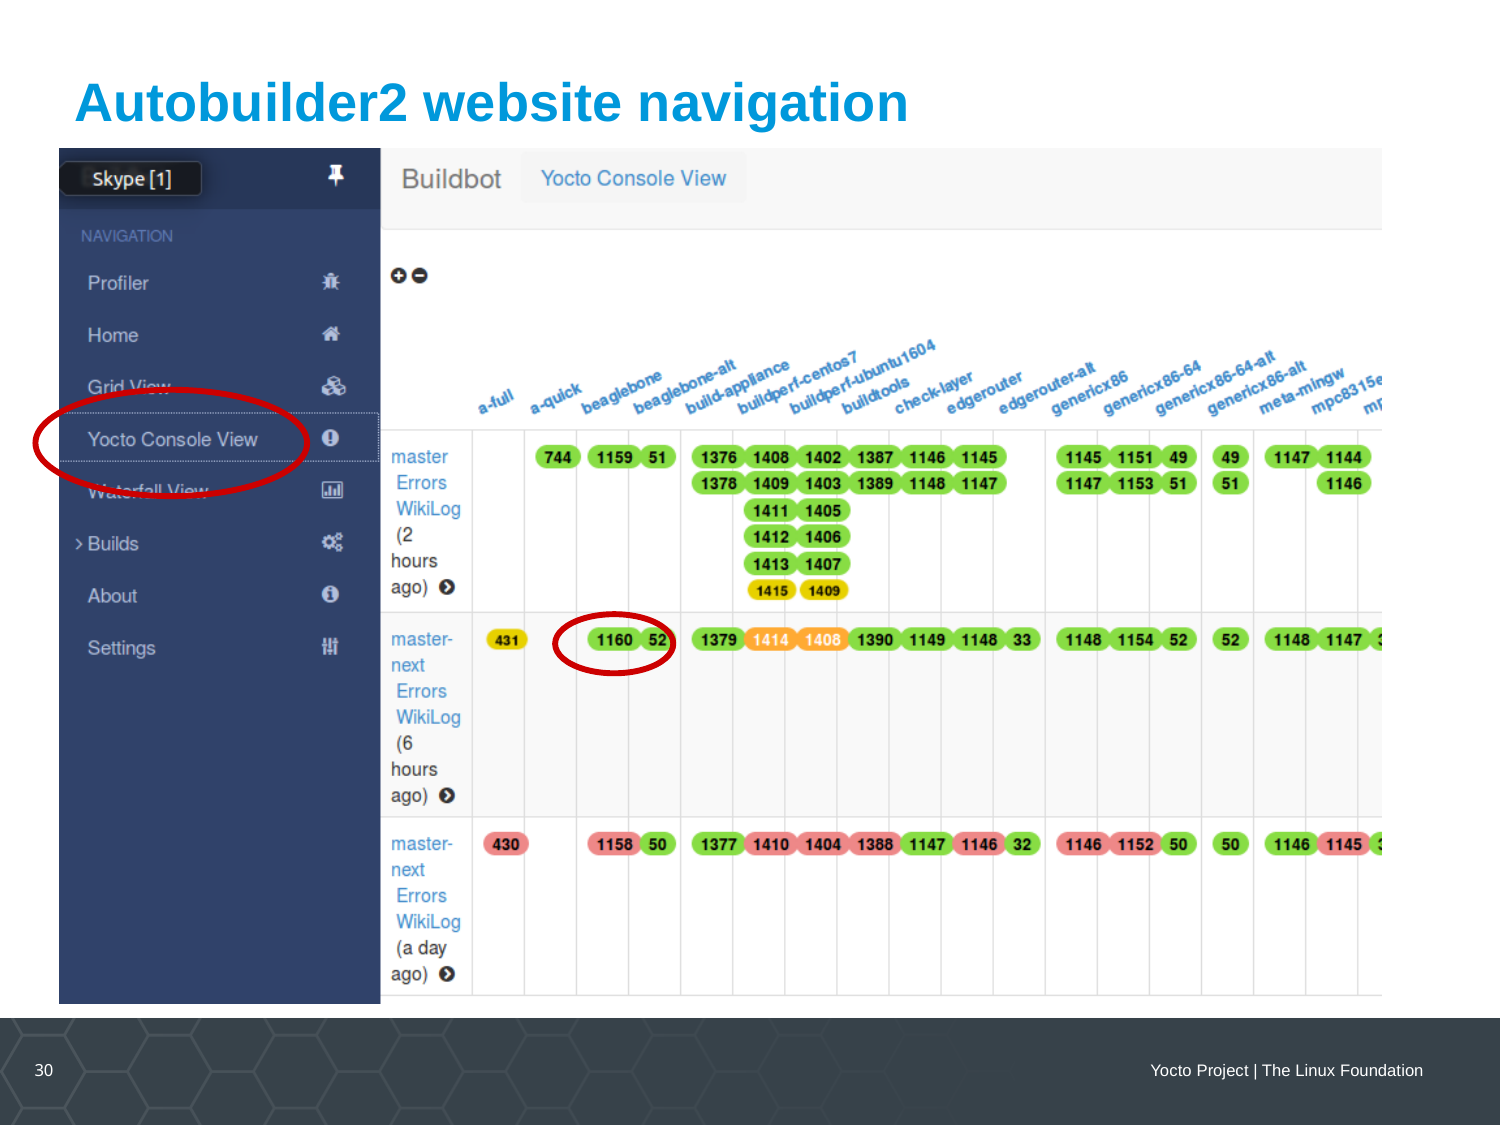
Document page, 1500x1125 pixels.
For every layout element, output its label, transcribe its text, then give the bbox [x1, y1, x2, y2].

text_box Autobuilder2 website navigation [74, 67, 1424, 154]
picture [0, 0, 1500, 1125]
